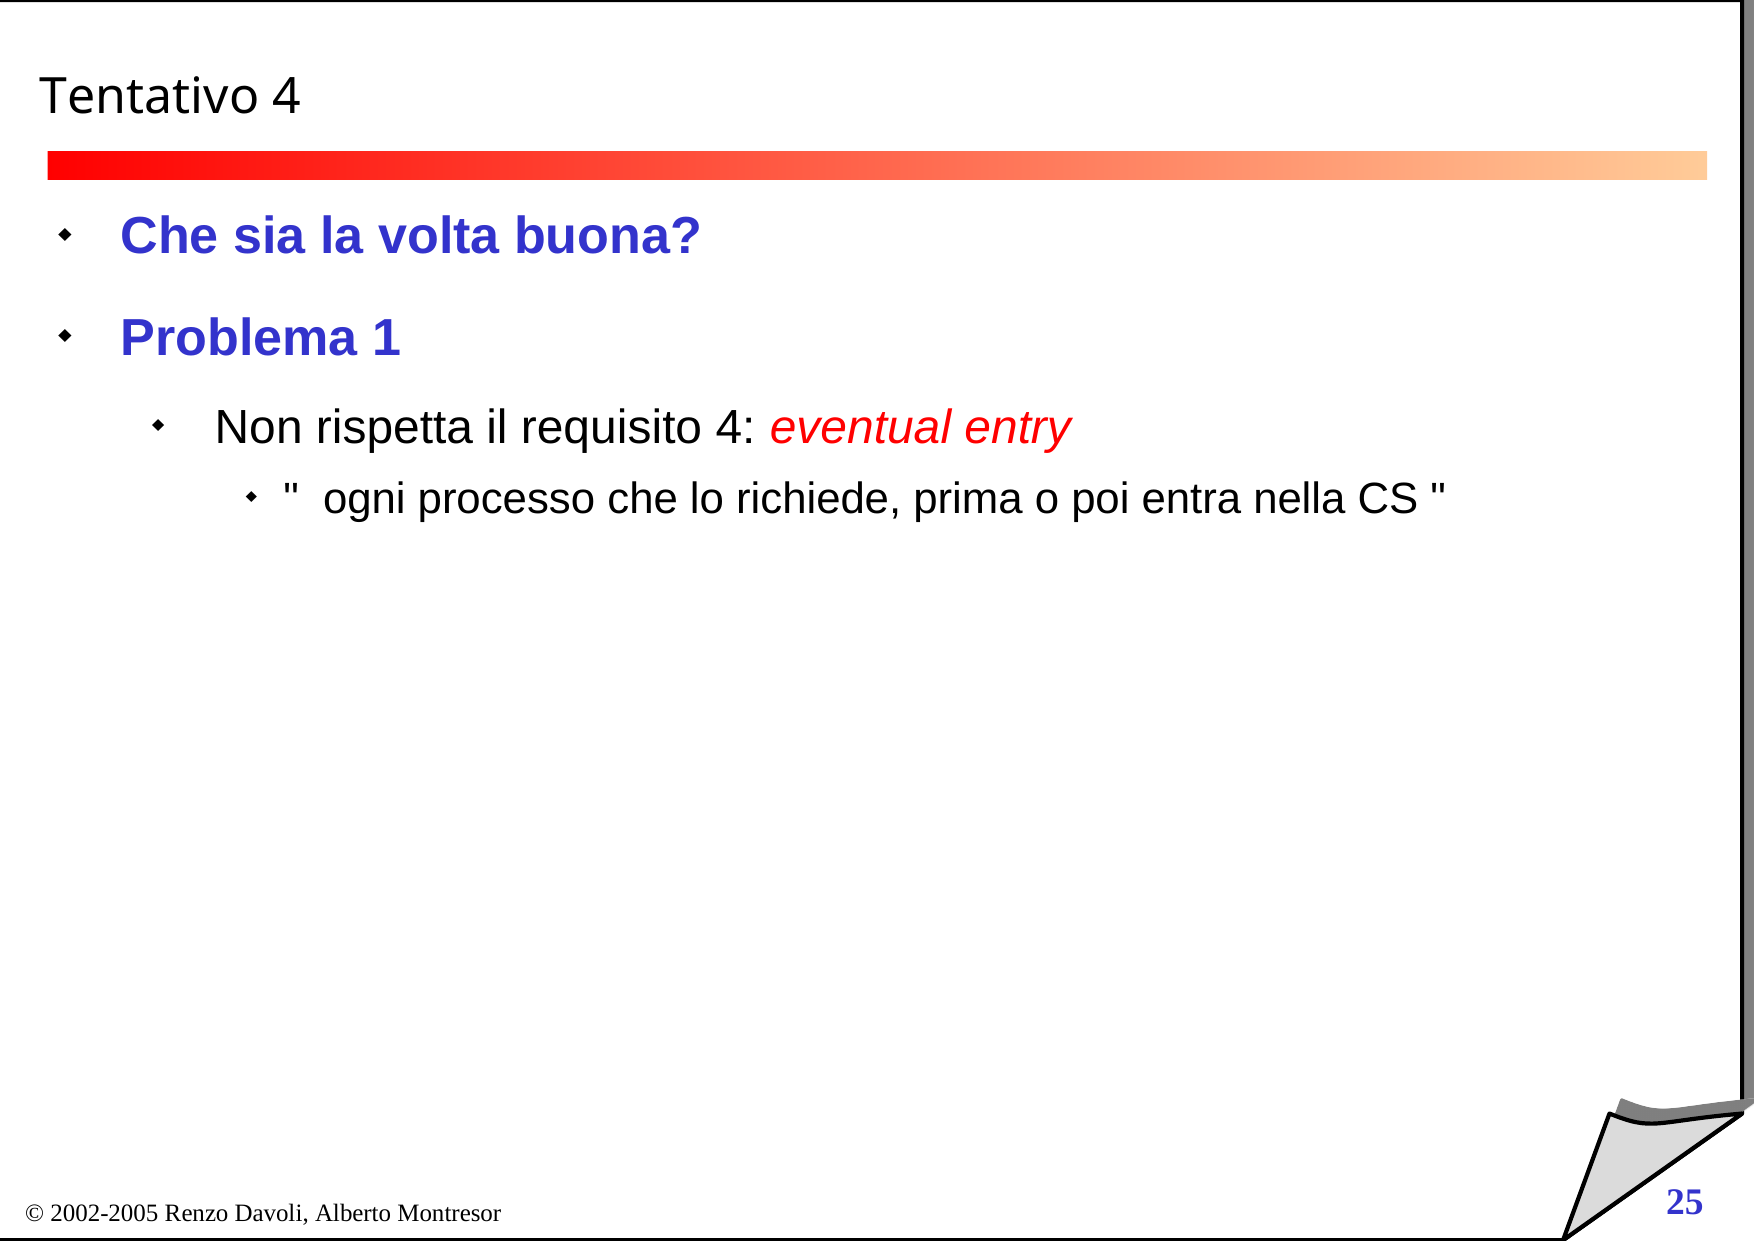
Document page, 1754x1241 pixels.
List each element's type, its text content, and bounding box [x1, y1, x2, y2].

title Tentativo 4 [39, 49, 1713, 144]
list Che sia la volta buona? Problema 1 Non rispetta il requisito 4: eventual entry " ogni processo che lo richiede, prima o poi entra nella CS " [58, 206, 1696, 526]
